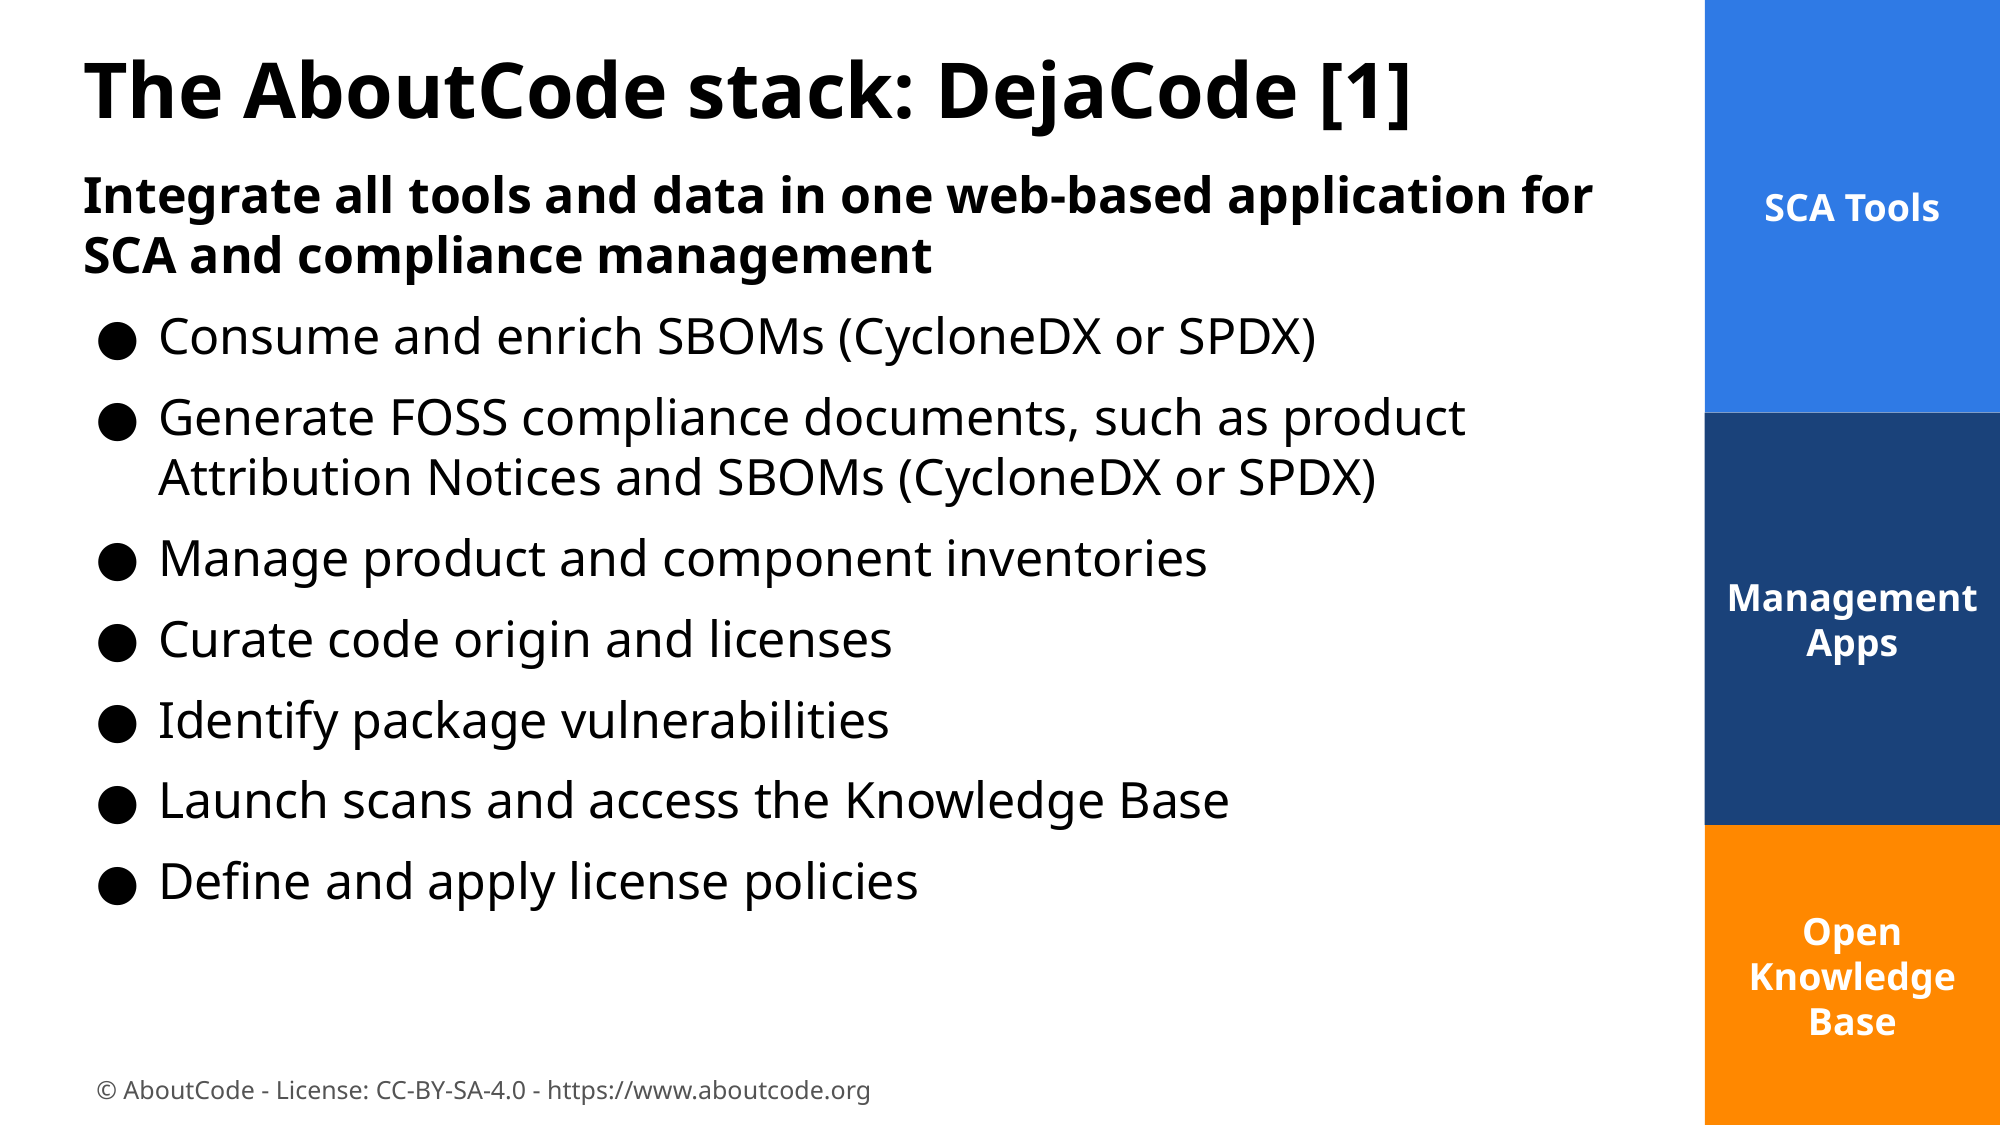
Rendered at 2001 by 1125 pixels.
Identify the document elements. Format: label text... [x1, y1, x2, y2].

title The AboutCode stack: DejaCode [1] [68, 23, 1704, 149]
list Integrate all tools and data in one web-based application for SCA and compliance management Consume and enrich SBOMs (CycloneDX or SPDX) Generate FOSS compliance documents, such as product Attribution Notices and SBOMs (CycloneDX or SPDX) Manage product and component inventories Curate code origin and licenses Identify package vulnerabilities Launch scans and access the Knowledge Base Define and apply license policies [68, 148, 1653, 1000]
text_box Management Apps [1704, 413, 2000, 825]
text_box SCA Tools [1704, 0, 2000, 413]
text_box Open Knowledge Base [1704, 825, 2000, 1125]
